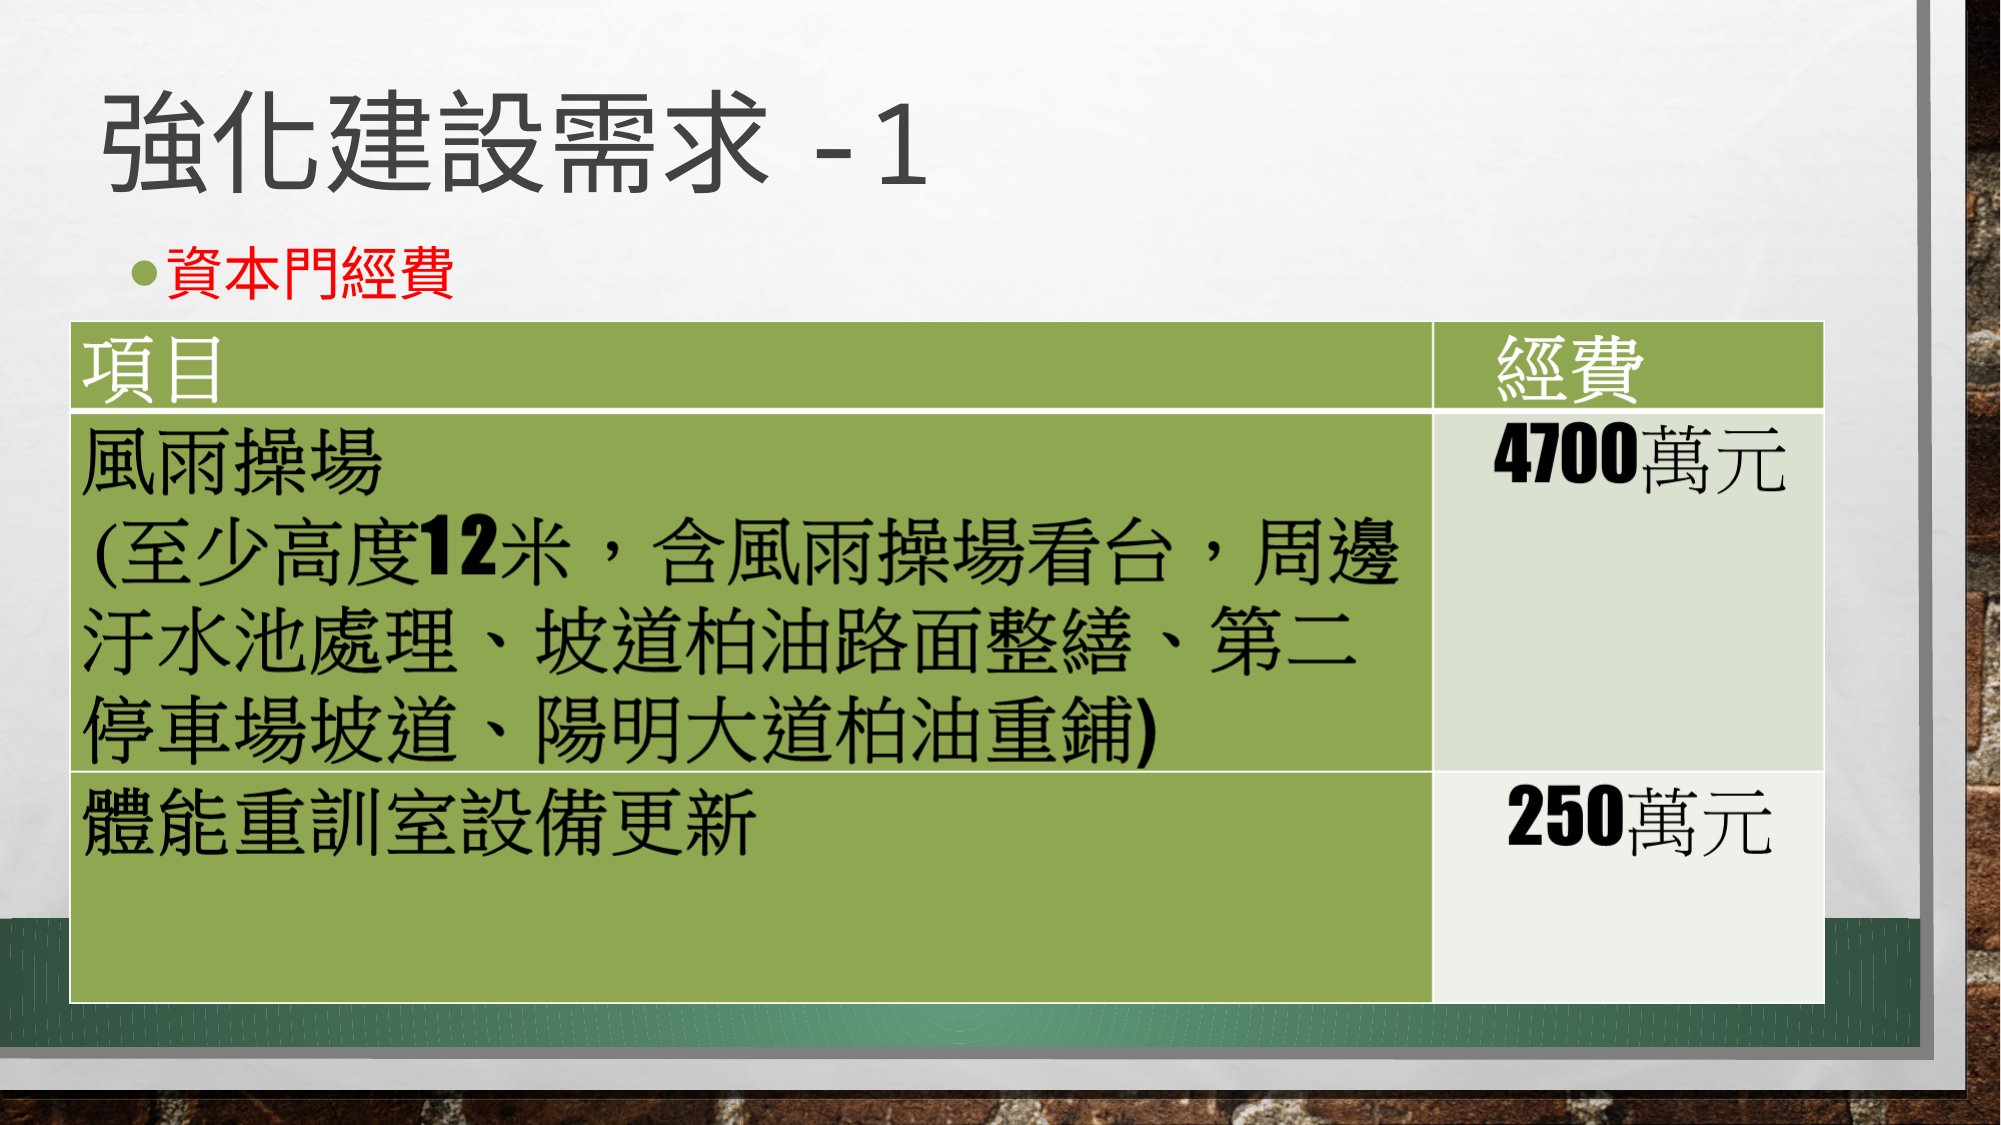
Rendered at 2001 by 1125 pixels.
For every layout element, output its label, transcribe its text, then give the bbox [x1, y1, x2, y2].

list 資本門經費 [113, 215, 948, 337]
title 強化建設需求-1 [83, 53, 1789, 244]
picture [69, 297, 1825, 1004]
